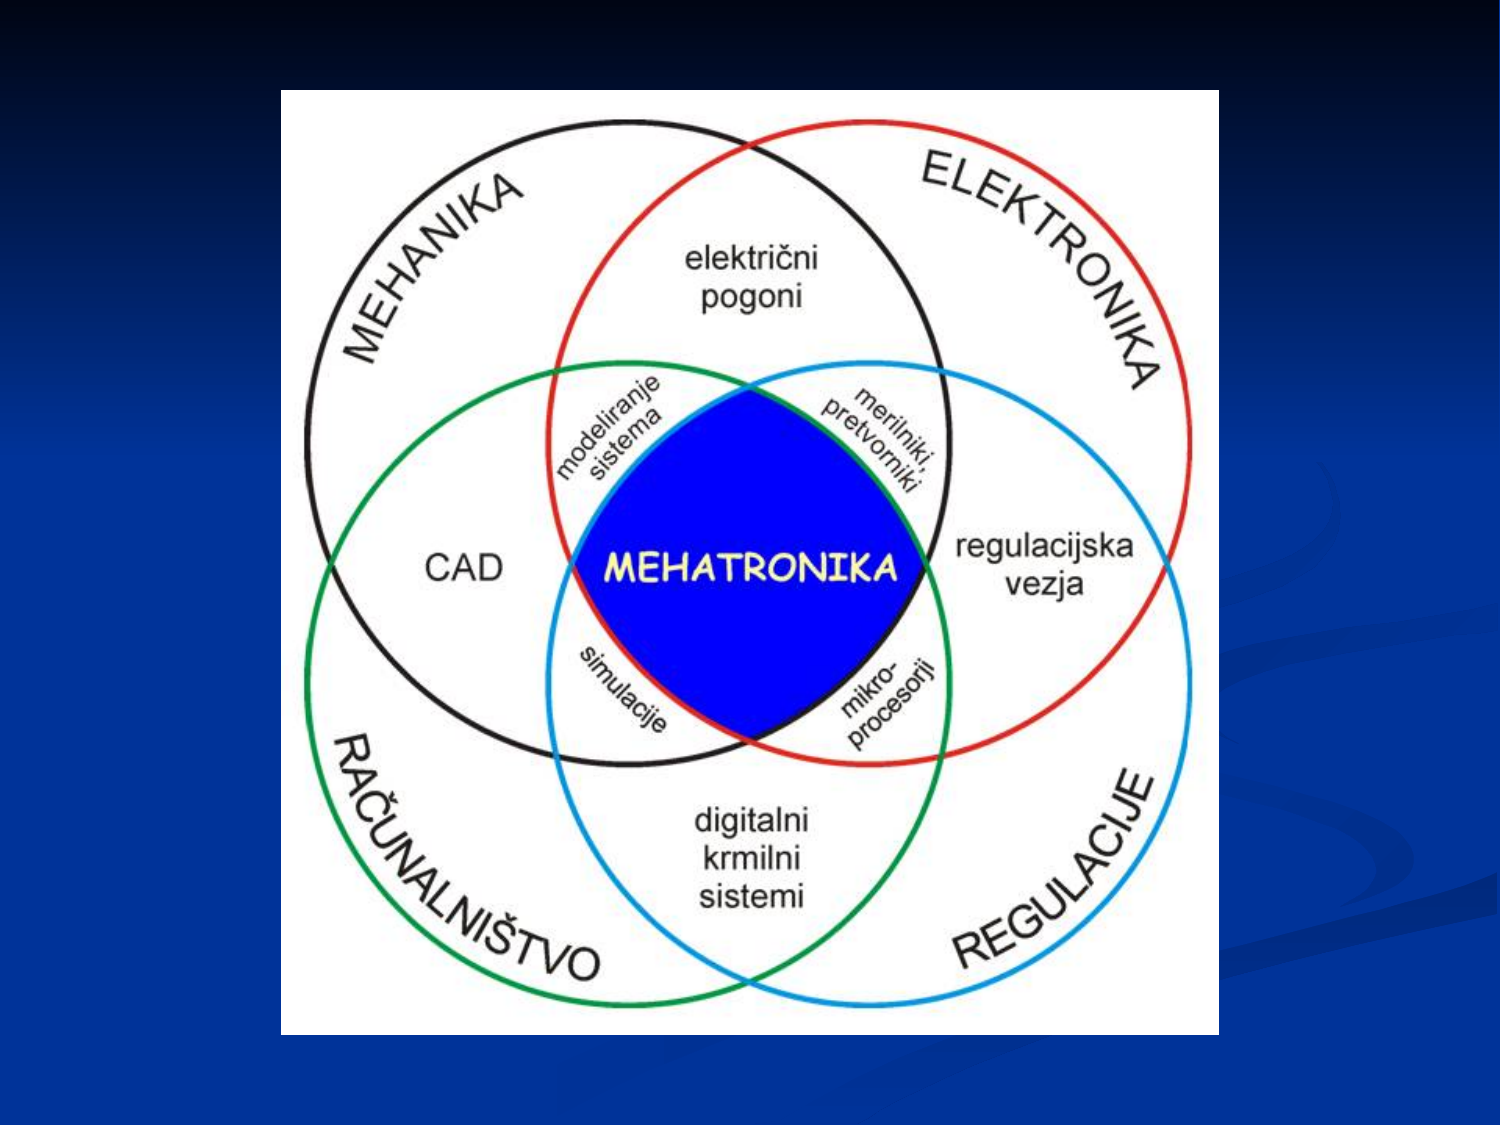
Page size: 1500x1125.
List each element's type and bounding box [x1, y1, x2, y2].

picture [281, 90, 1219, 1035]
